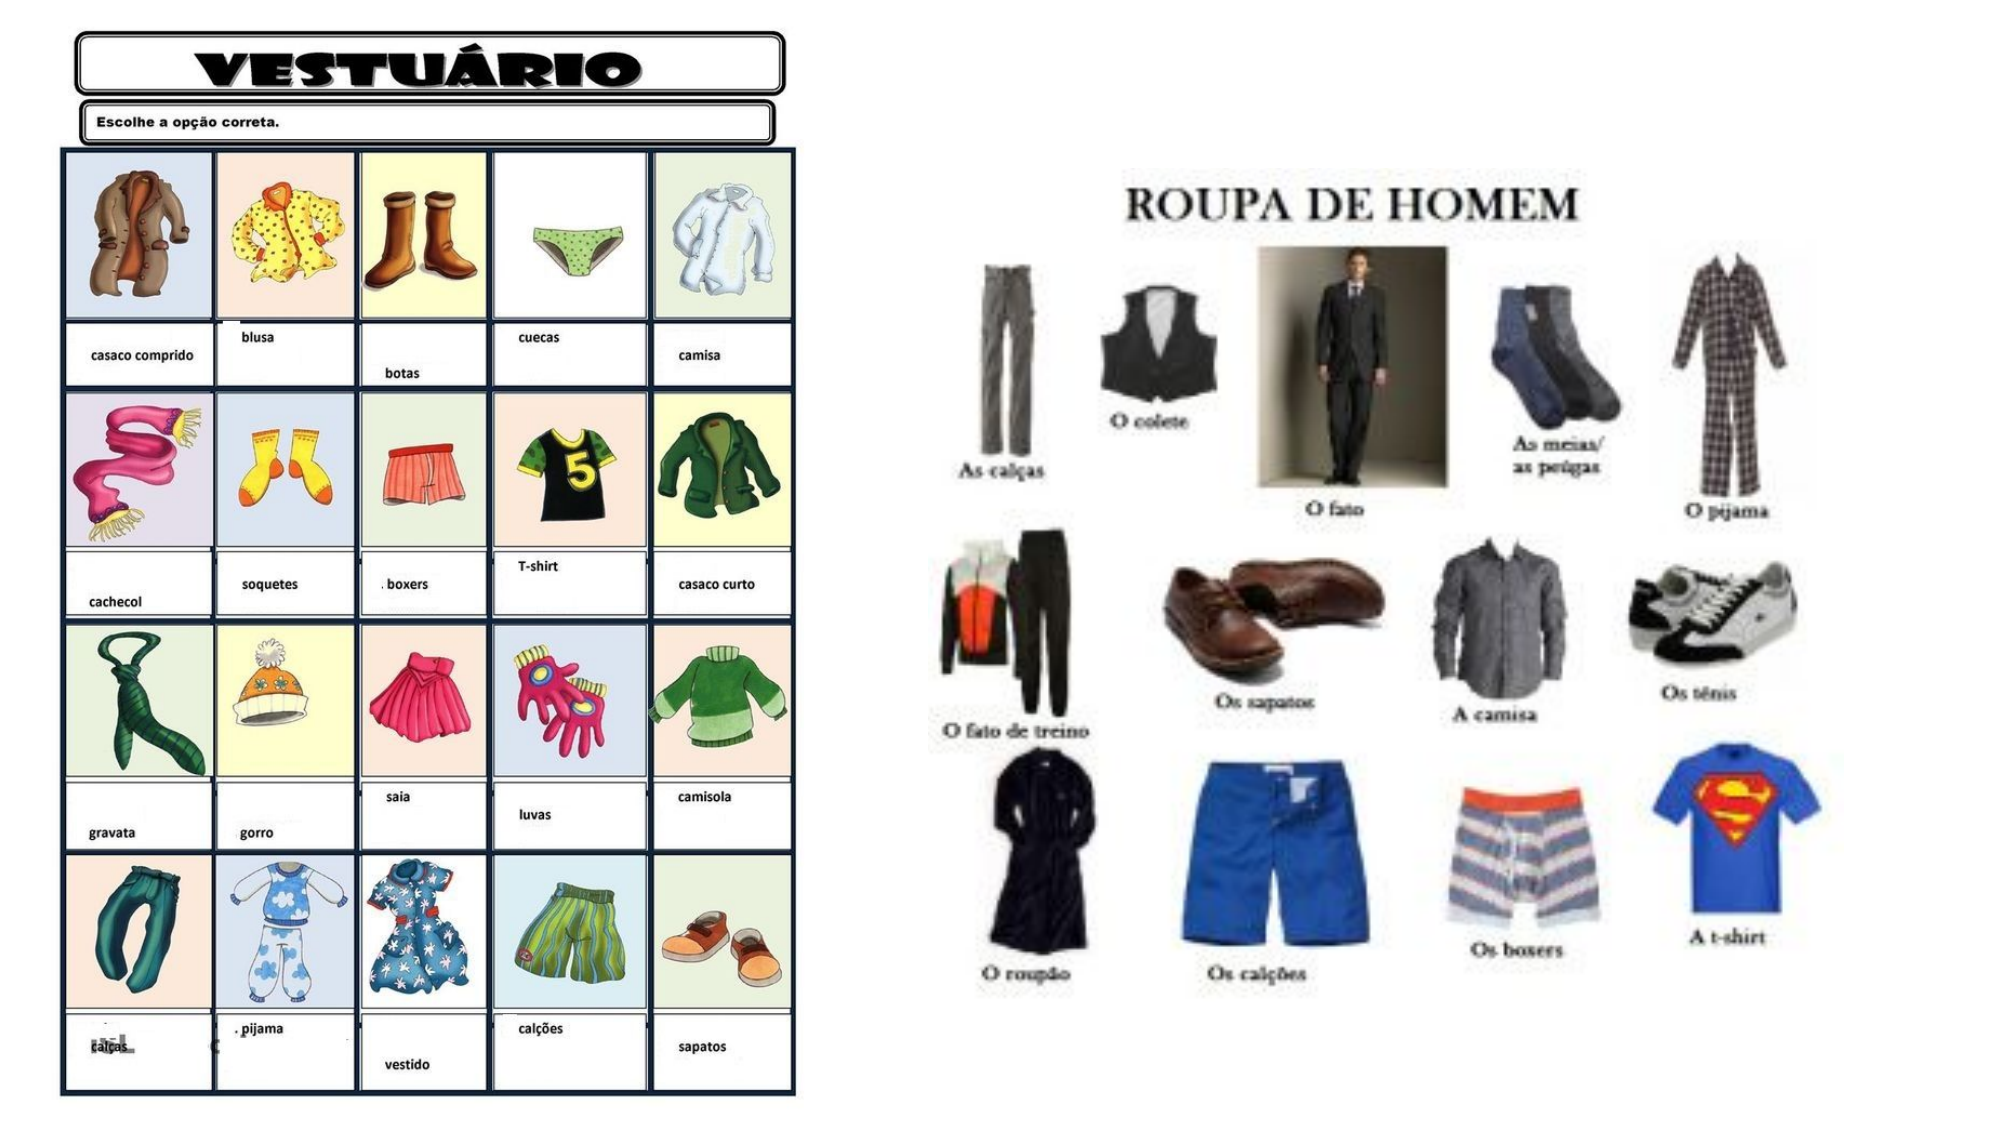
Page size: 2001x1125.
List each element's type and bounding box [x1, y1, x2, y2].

picture [25, 18, 821, 1125]
picture [928, 168, 1844, 1005]
